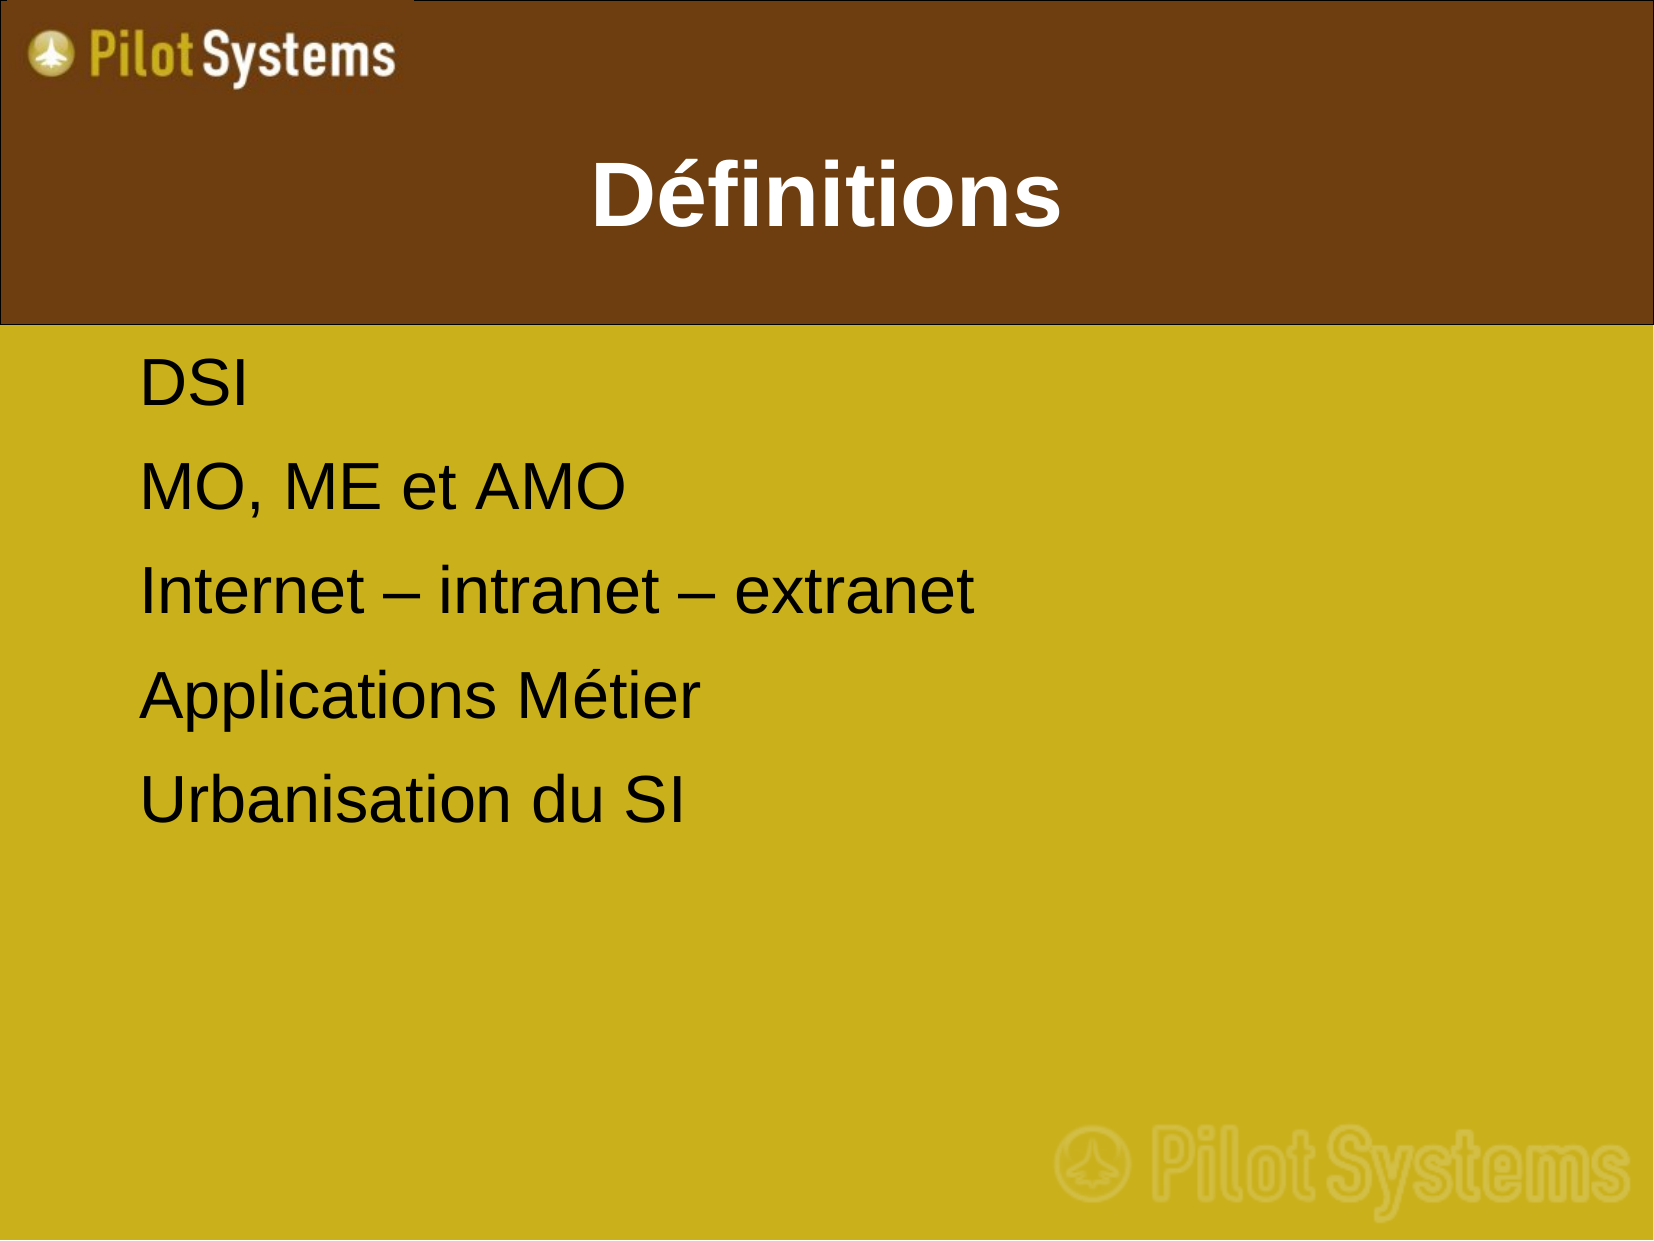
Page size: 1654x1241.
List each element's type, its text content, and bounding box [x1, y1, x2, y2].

title Définitions [121, 91, 1534, 299]
picture [7, 0, 414, 115]
picture [1051, 1114, 1642, 1235]
list DSI MO, ME et AMO Internet – intranet – extranet Applications Métier Urbanisation du SI [121, 344, 1534, 1211]
